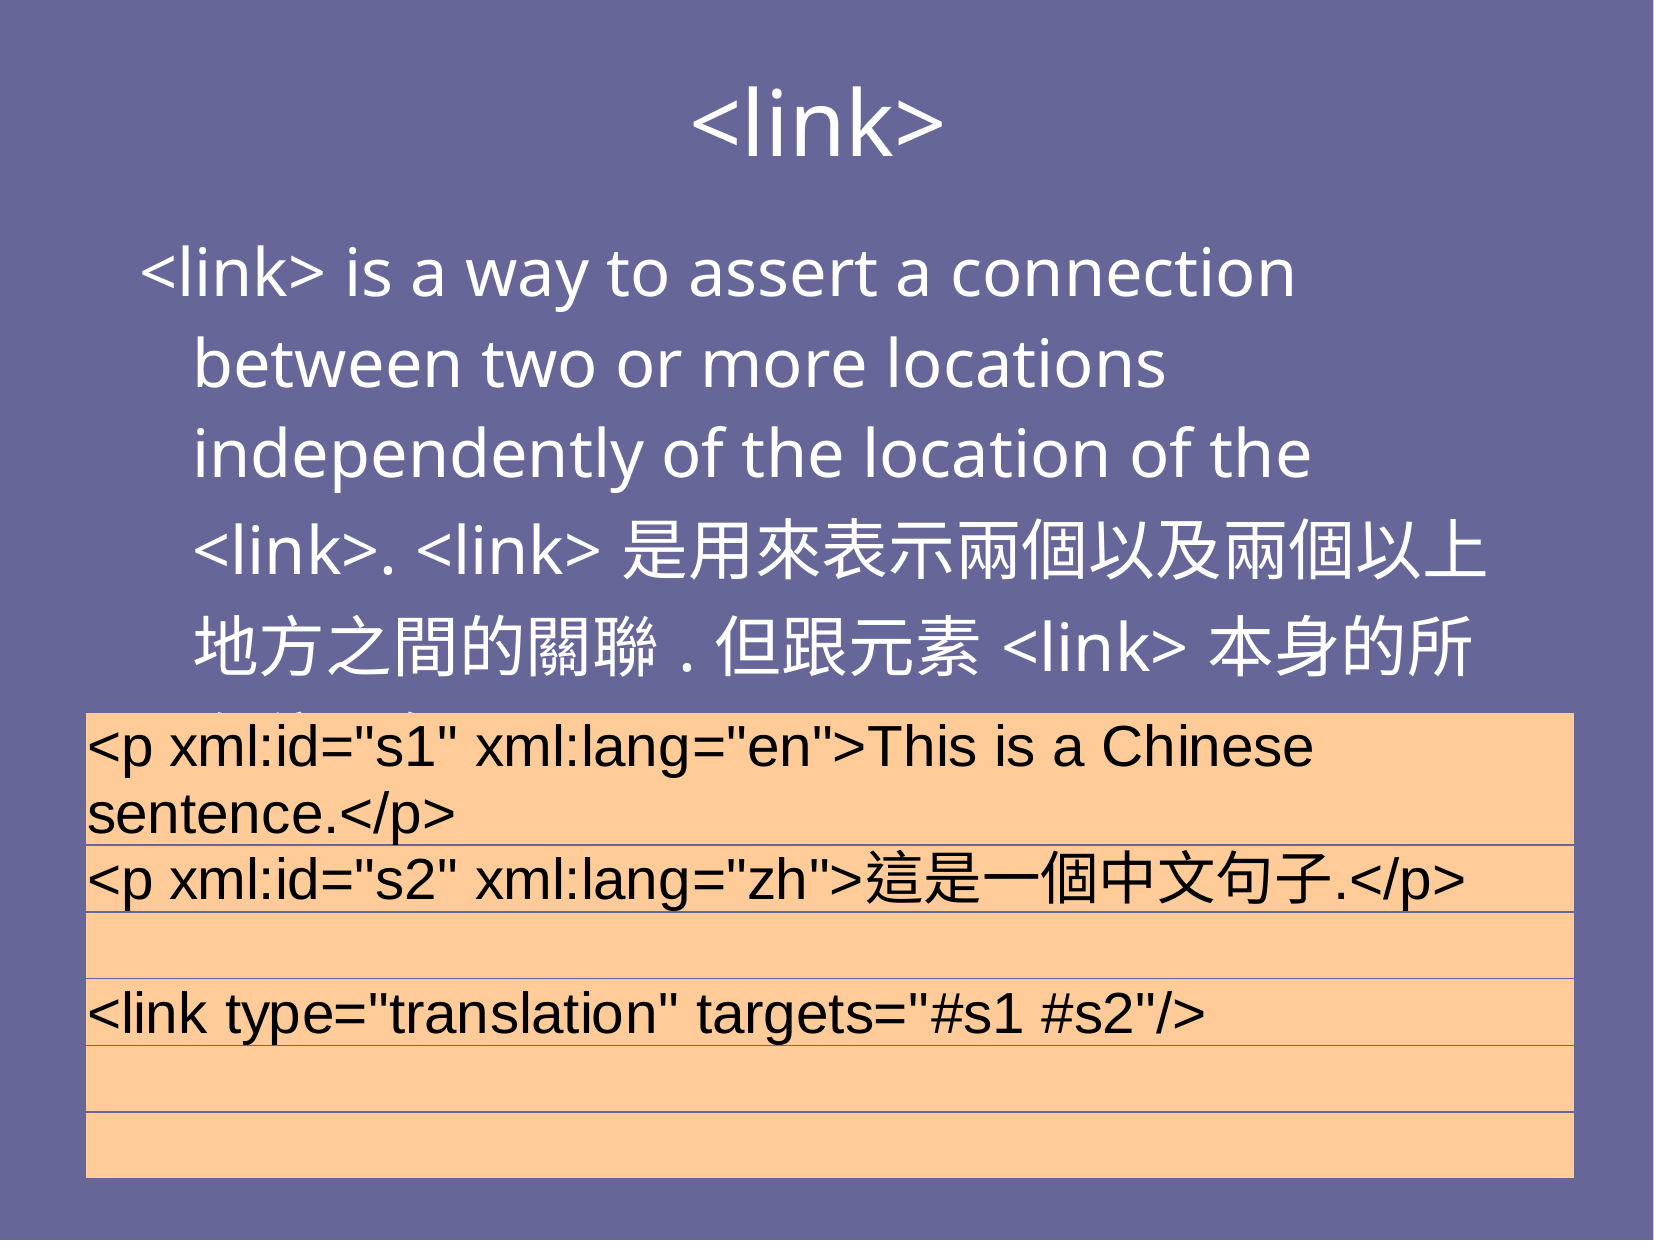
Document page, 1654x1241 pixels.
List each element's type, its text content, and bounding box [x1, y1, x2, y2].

title <link> [112, 17, 1525, 226]
chart [85, 712, 1576, 1241]
list <link> is a way to assert a connection between two or more locations independently of the location of the <link>. <link>是用來表示兩個以及兩個以上地方之間的關聯.但跟元素<link>本身的所在位置無關. [121, 225, 1534, 712]
